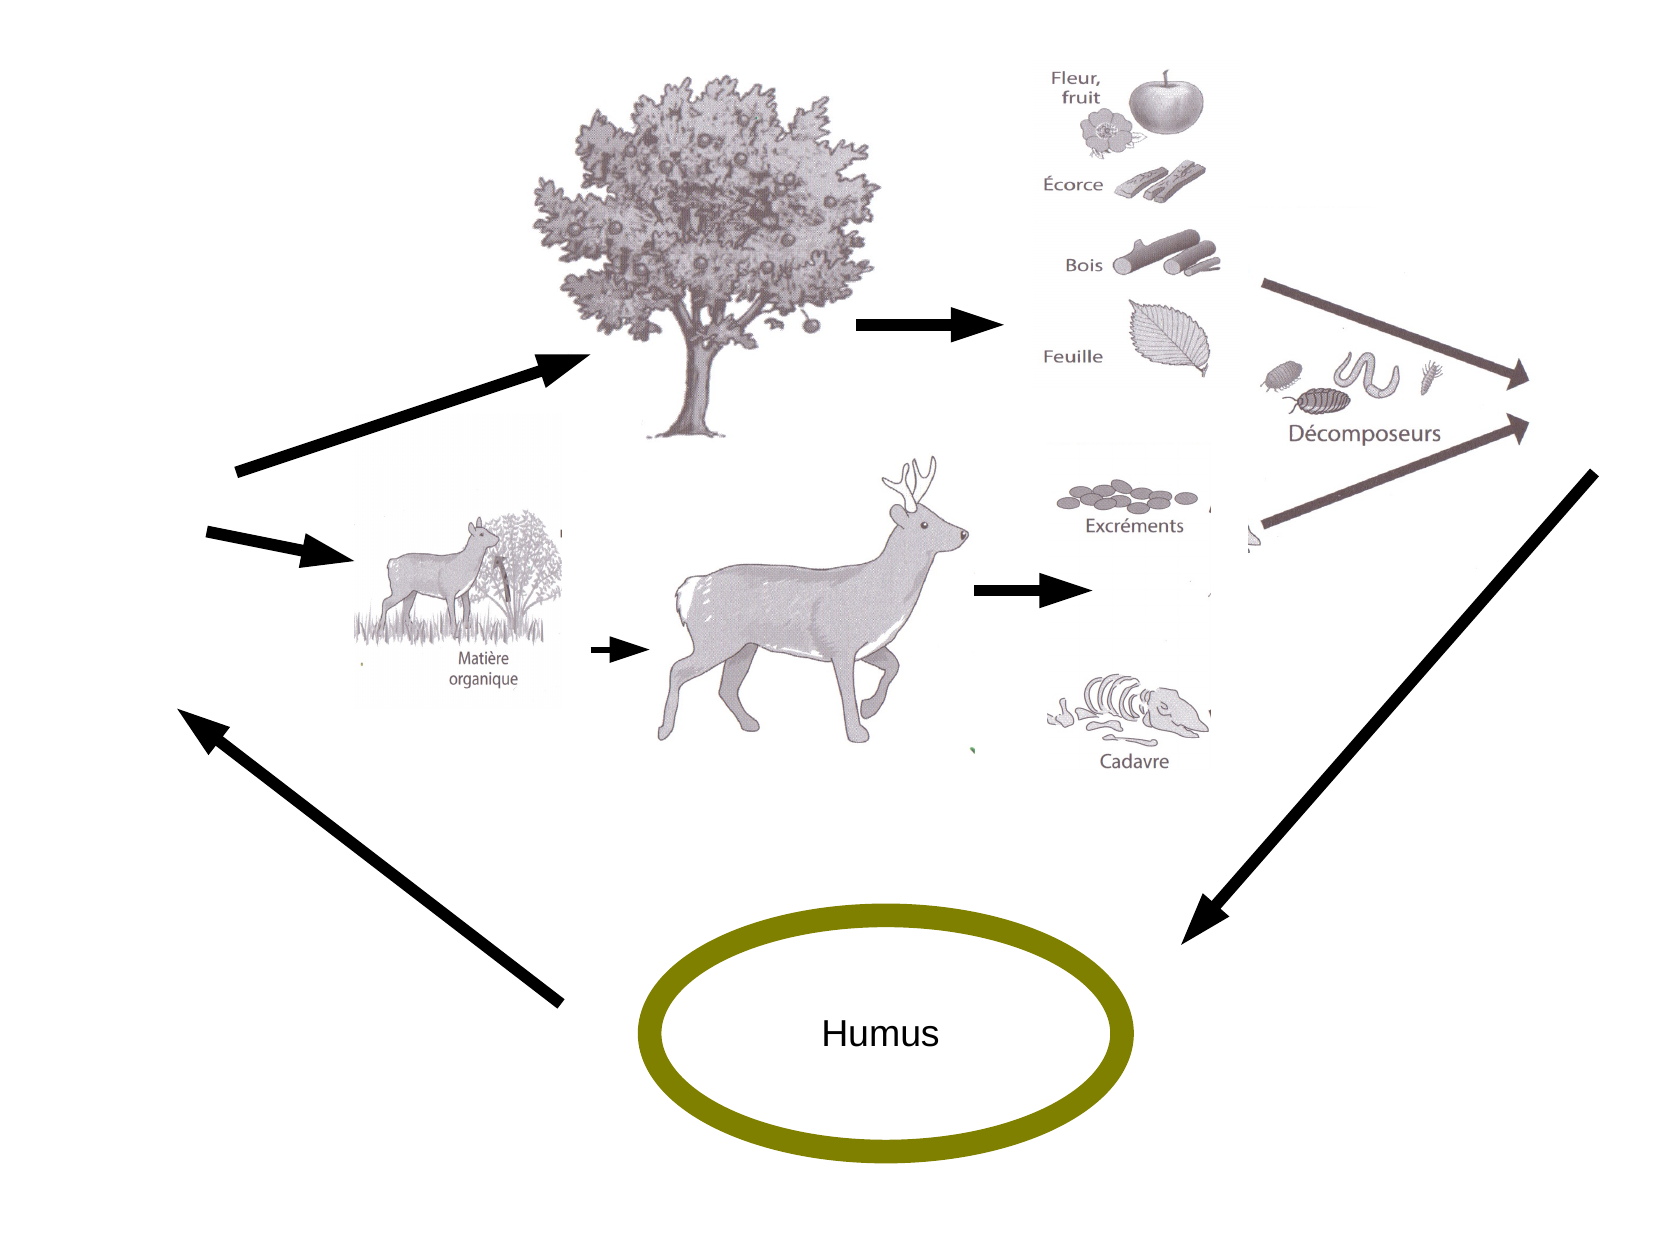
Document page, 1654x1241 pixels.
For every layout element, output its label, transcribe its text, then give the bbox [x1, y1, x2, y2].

picture [354, 65, 975, 768]
picture [1033, 58, 1241, 389]
picture [1248, 206, 1536, 593]
picture [1047, 442, 1211, 770]
text_box Humus [649, 915, 1123, 1152]
